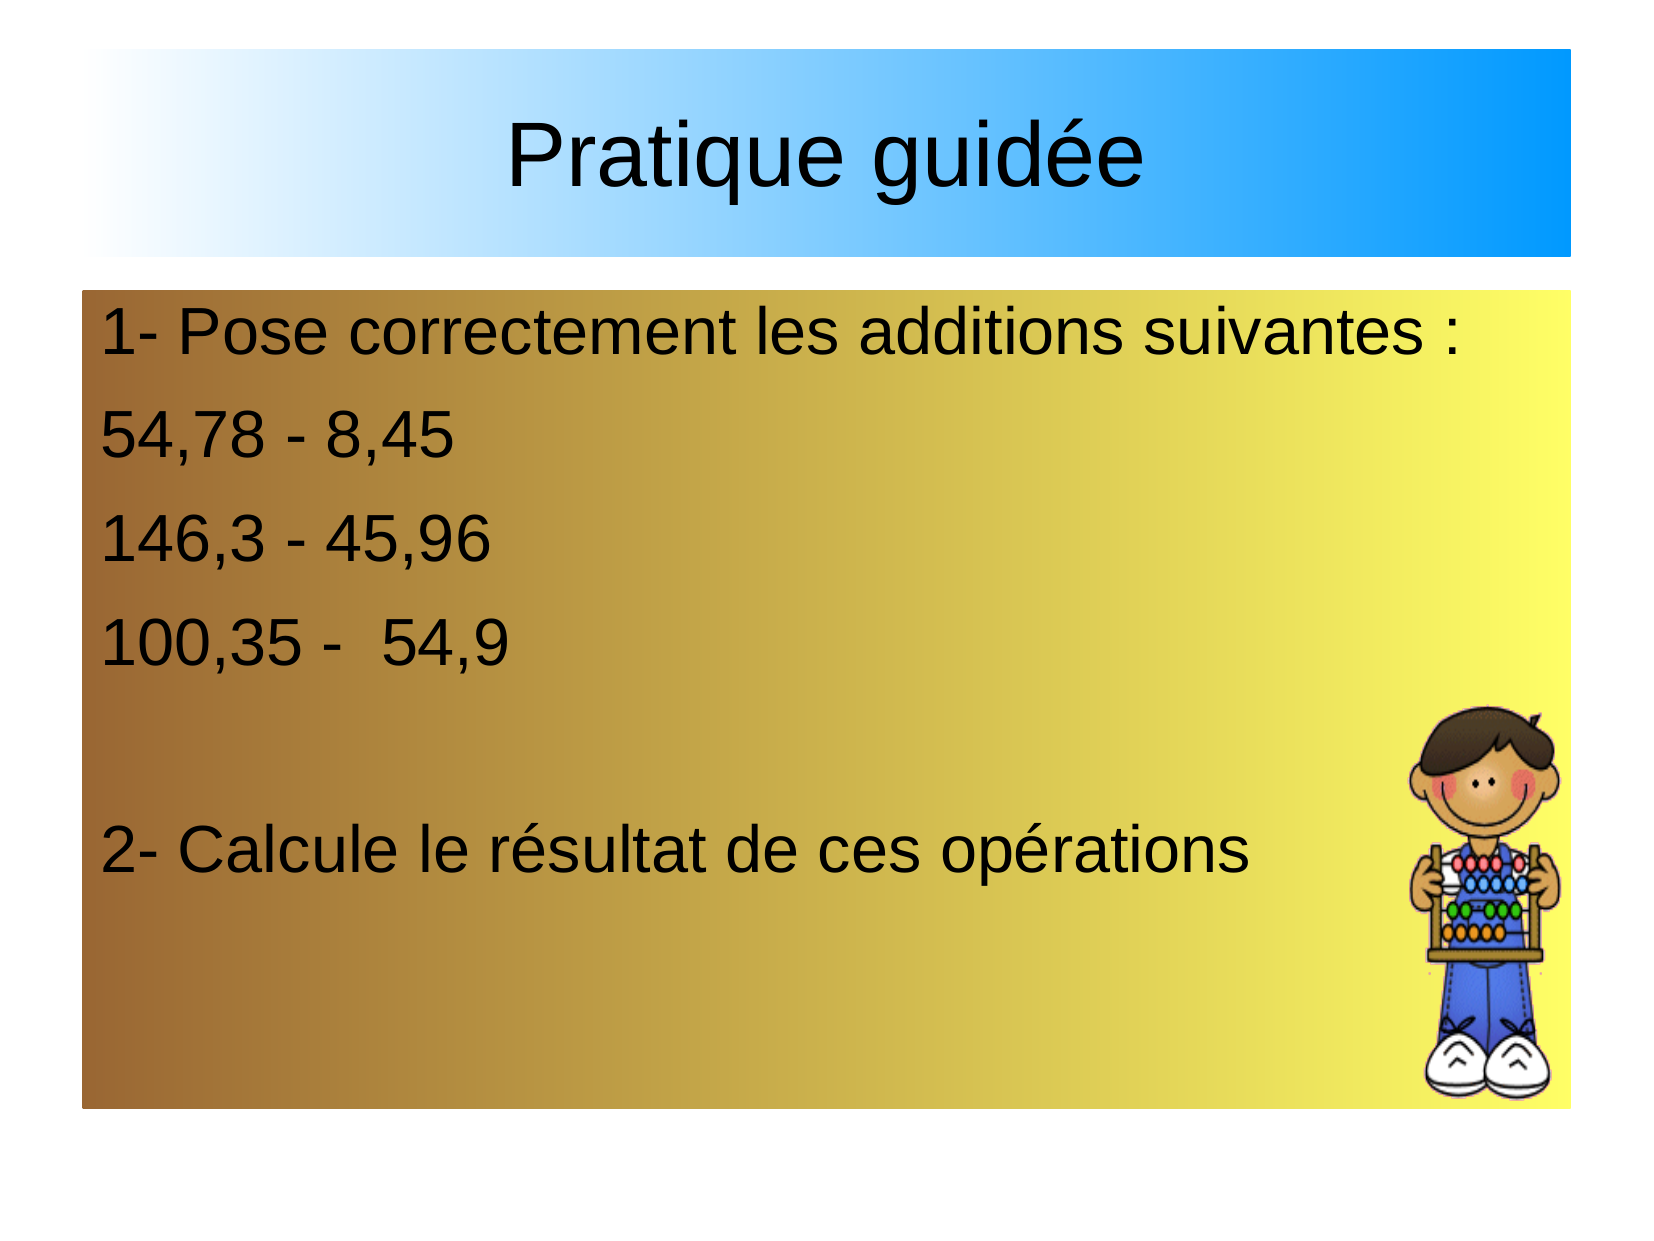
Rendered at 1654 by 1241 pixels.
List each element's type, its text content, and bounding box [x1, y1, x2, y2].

list 1- Pose correctement les additions suivantes : 54,78 - 8,45 146,3 - 45,96 100,35 - 54,9 2- Calcule le résultat de ces opérations [82, 290, 1571, 1109]
title Pratique guidée [82, 49, 1571, 257]
picture [1405, 695, 1571, 1109]
